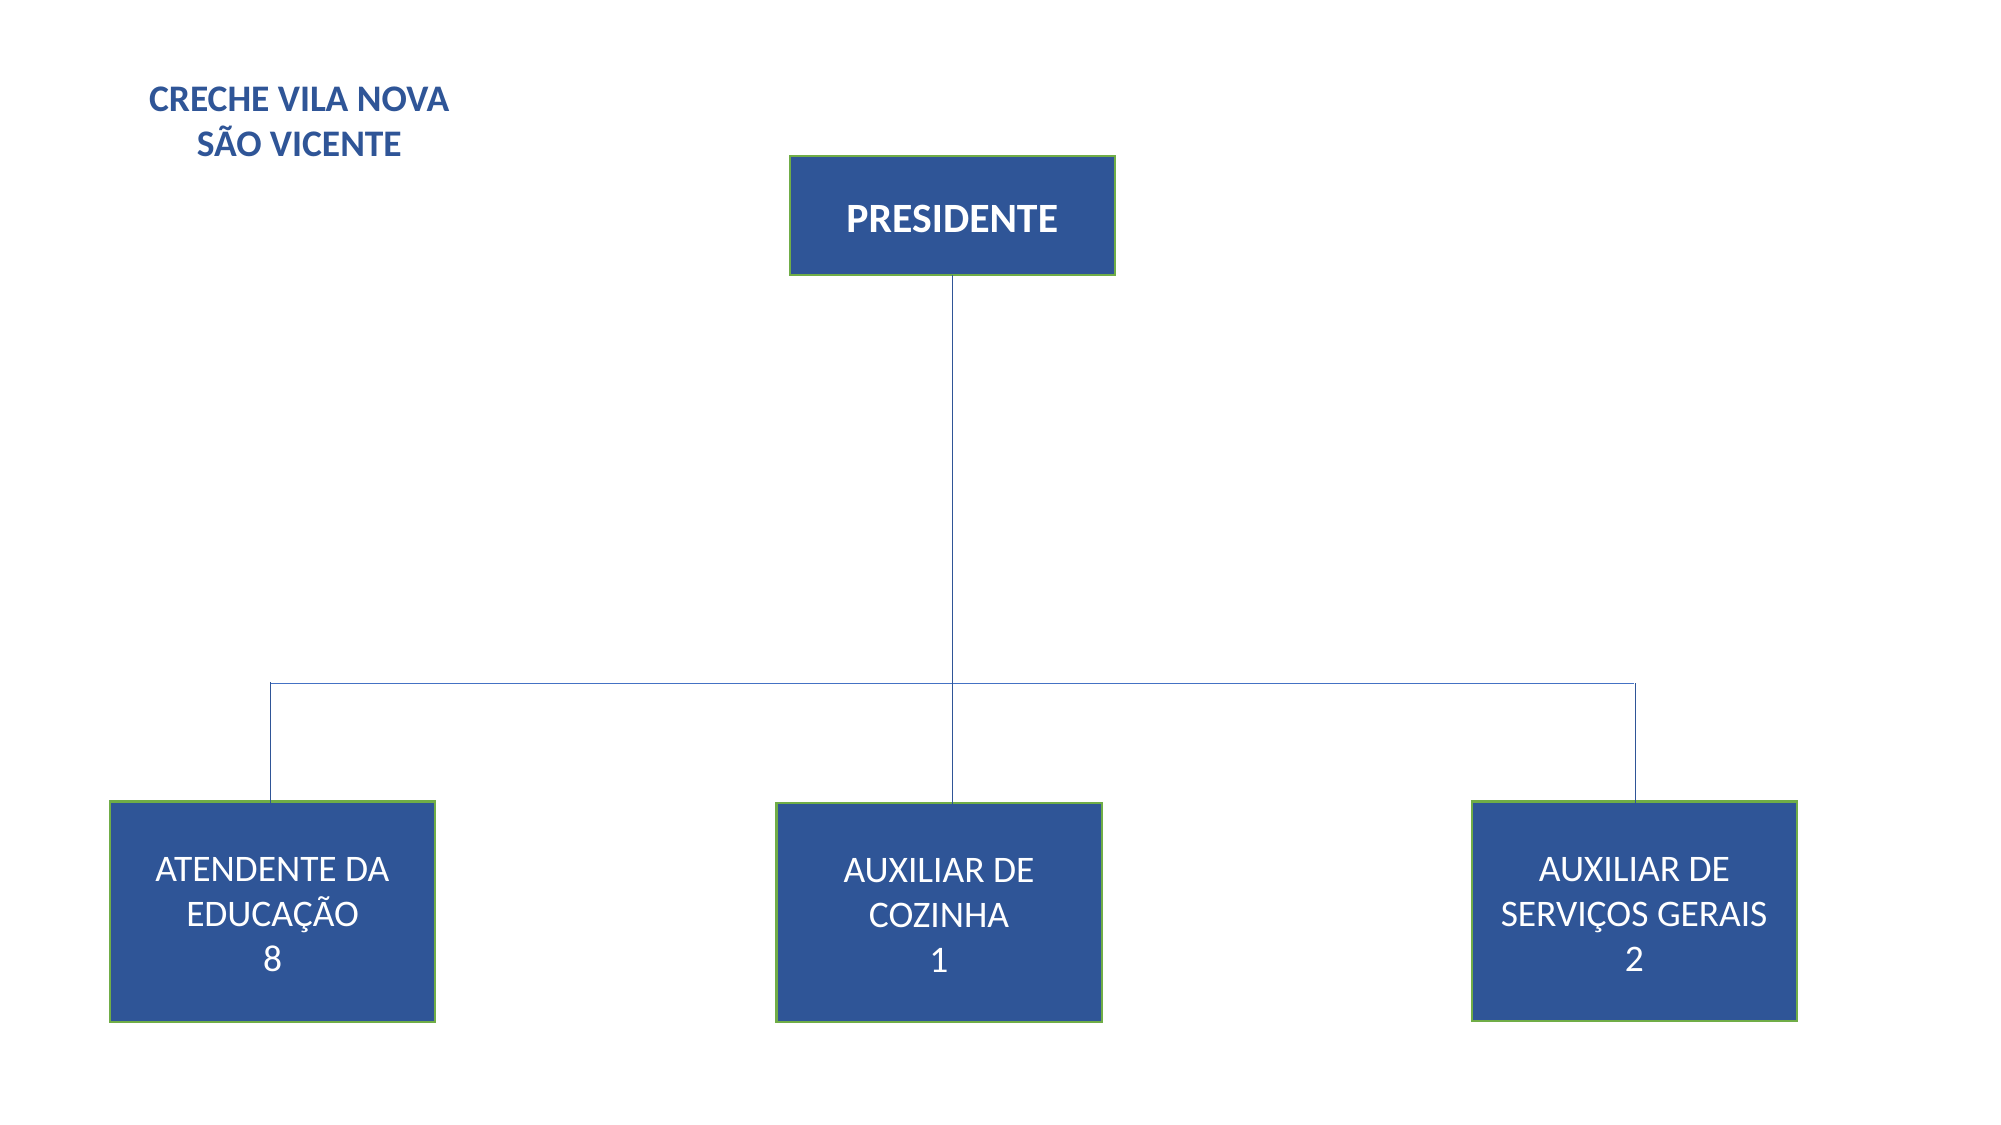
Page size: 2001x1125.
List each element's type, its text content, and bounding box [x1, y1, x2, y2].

text_box AUXILIAR DE SERVIÇOS GERAIS 2 [1472, 801, 1797, 1021]
text_box CRECHE VILA NOVA SÃO VICENTE [101, 66, 497, 173]
text_box PRESIDENTE [790, 156, 1115, 275]
text_box AUXILIAR DE COZINHA 1 [777, 803, 1102, 1022]
text_box ATENDENTE DA EDUCAÇÃO 8 [110, 801, 435, 1022]
